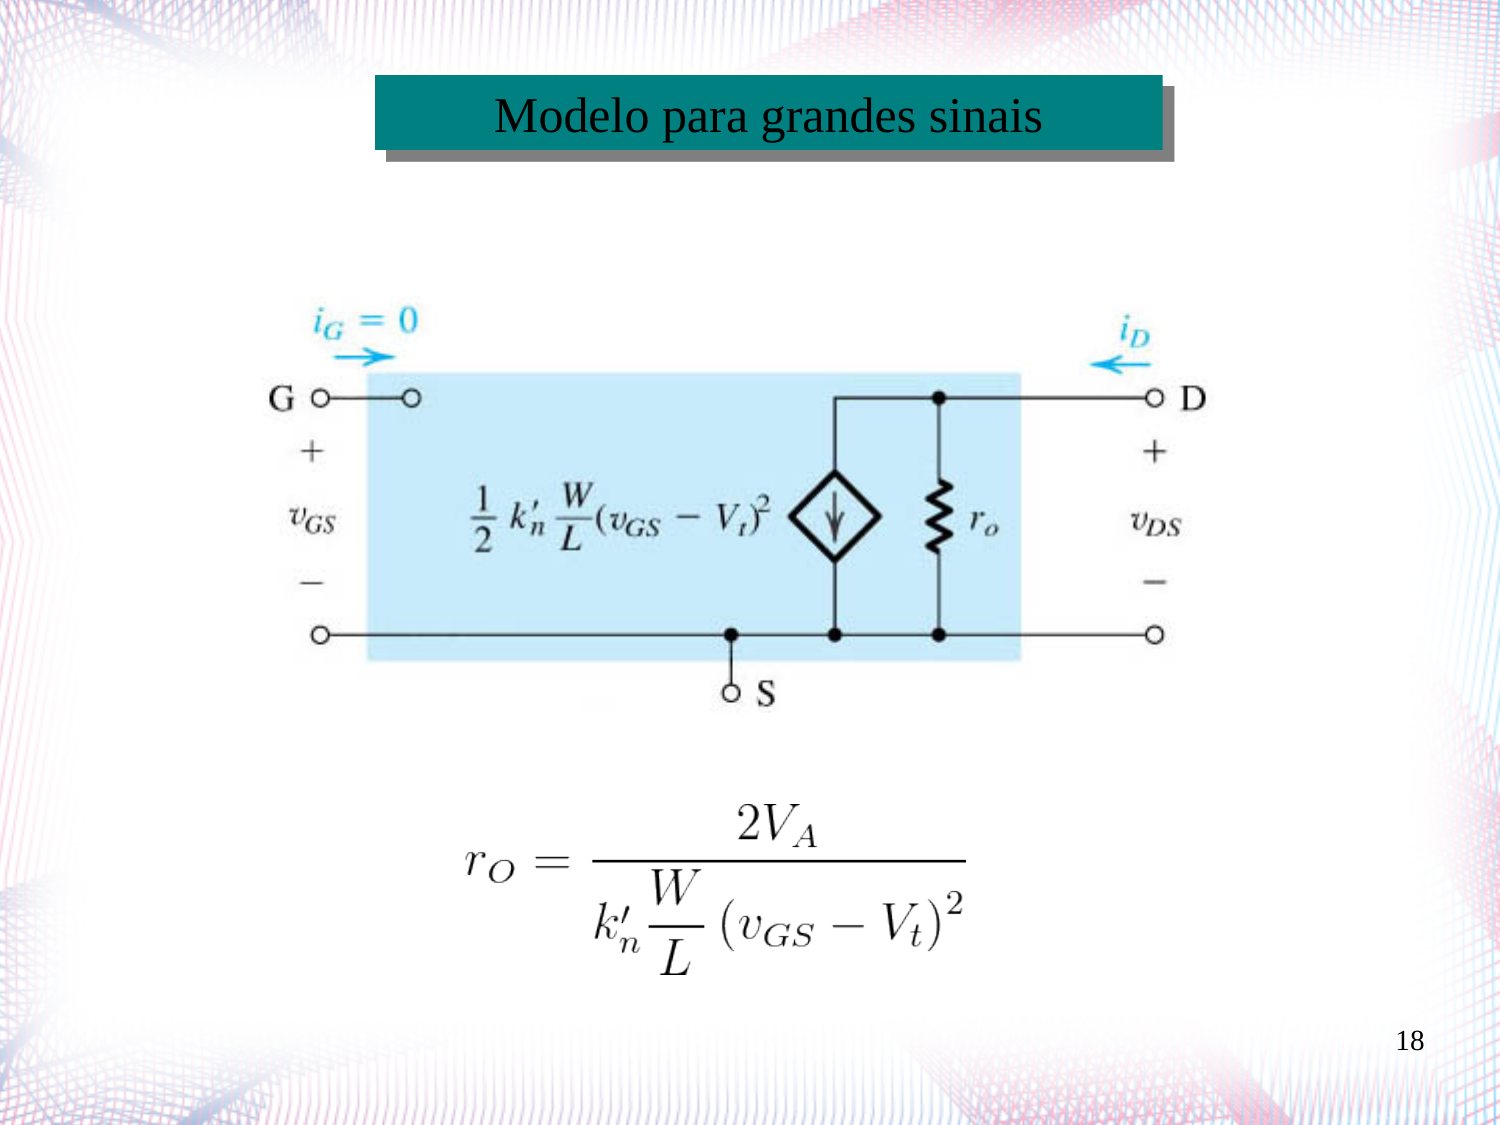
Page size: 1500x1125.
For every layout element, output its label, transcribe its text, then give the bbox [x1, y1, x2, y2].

text_box Modelo para grandes sinais [375, 75, 1163, 150]
picture [0, 0, 1500, 1125]
